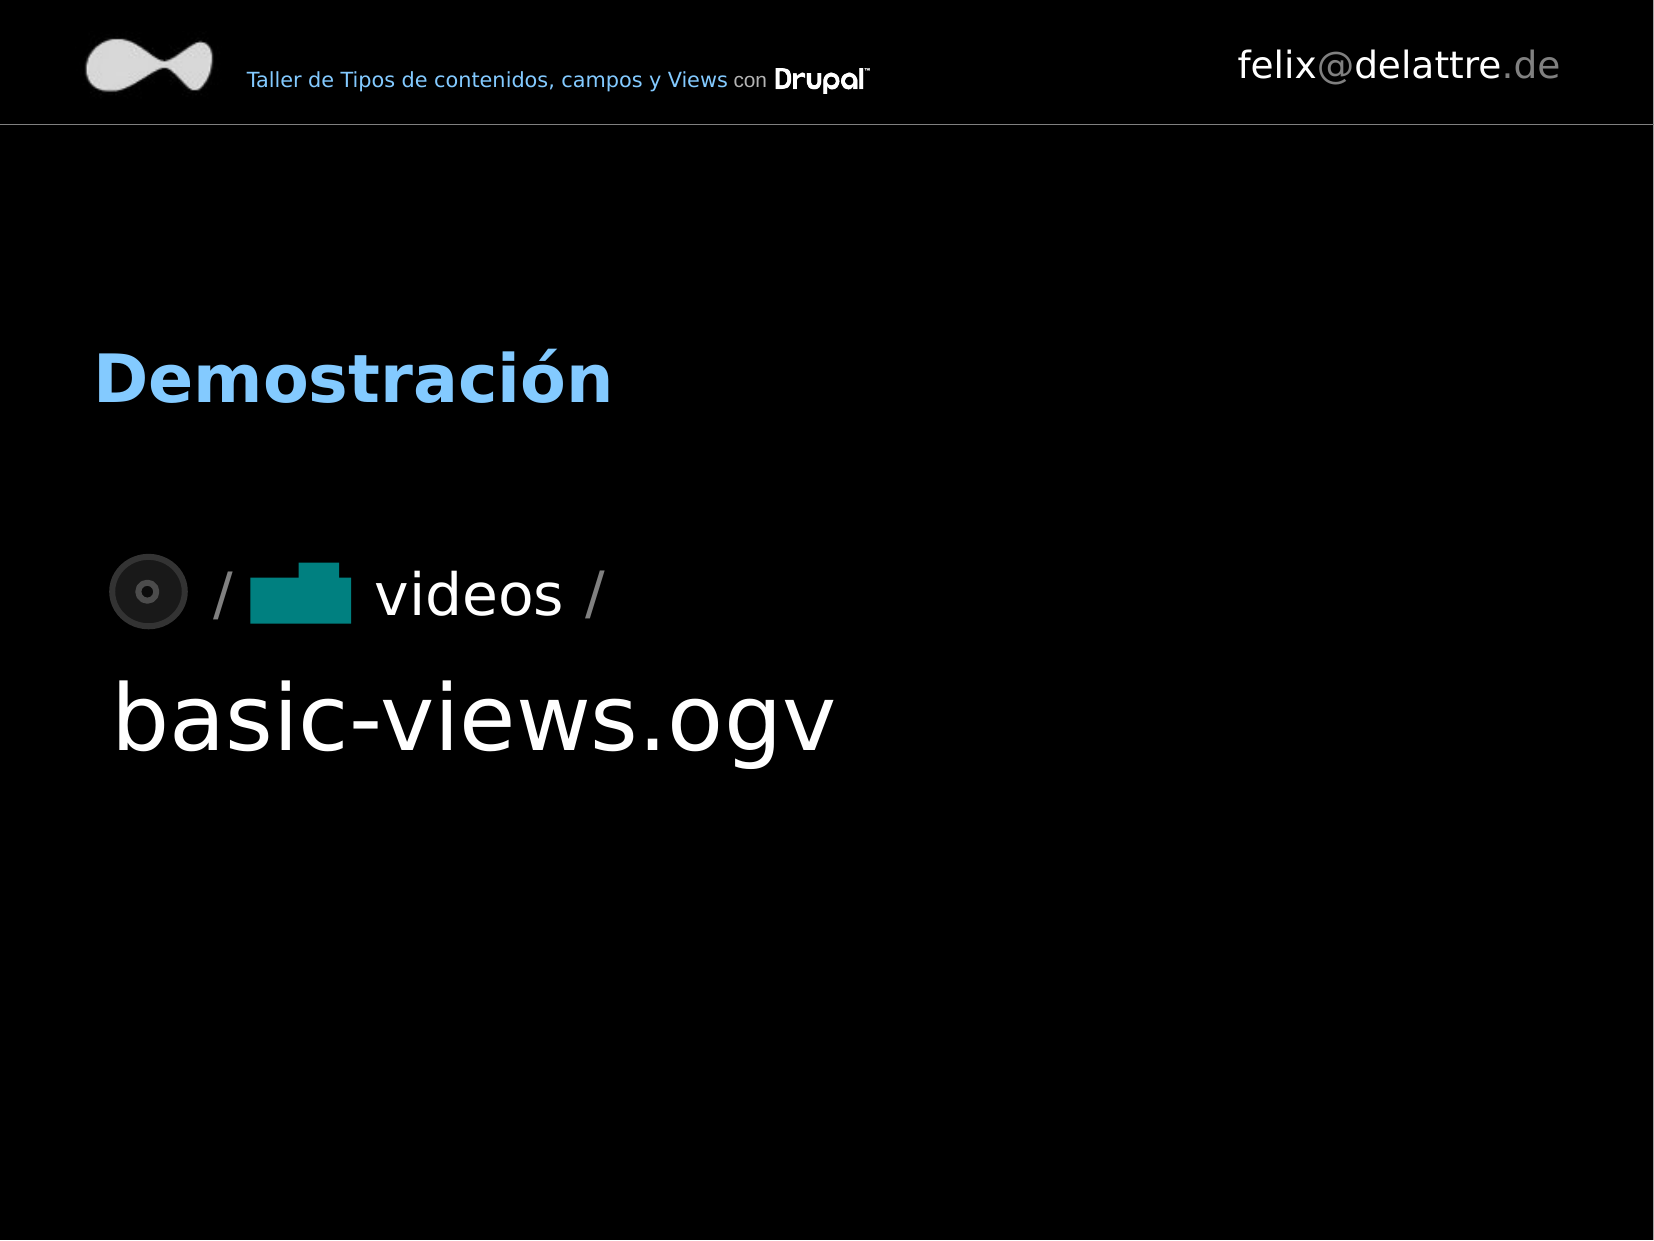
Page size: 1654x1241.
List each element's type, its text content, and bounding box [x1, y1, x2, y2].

text_box / [198, 552, 249, 636]
text_box basic-views.ogv [87, 648, 862, 789]
text_box Demostración [78, 333, 653, 427]
text_box [250, 562, 351, 624]
picture [62, 31, 229, 104]
text_box / [570, 552, 620, 636]
text_box videos [351, 544, 589, 646]
text_box [112, 556, 185, 627]
